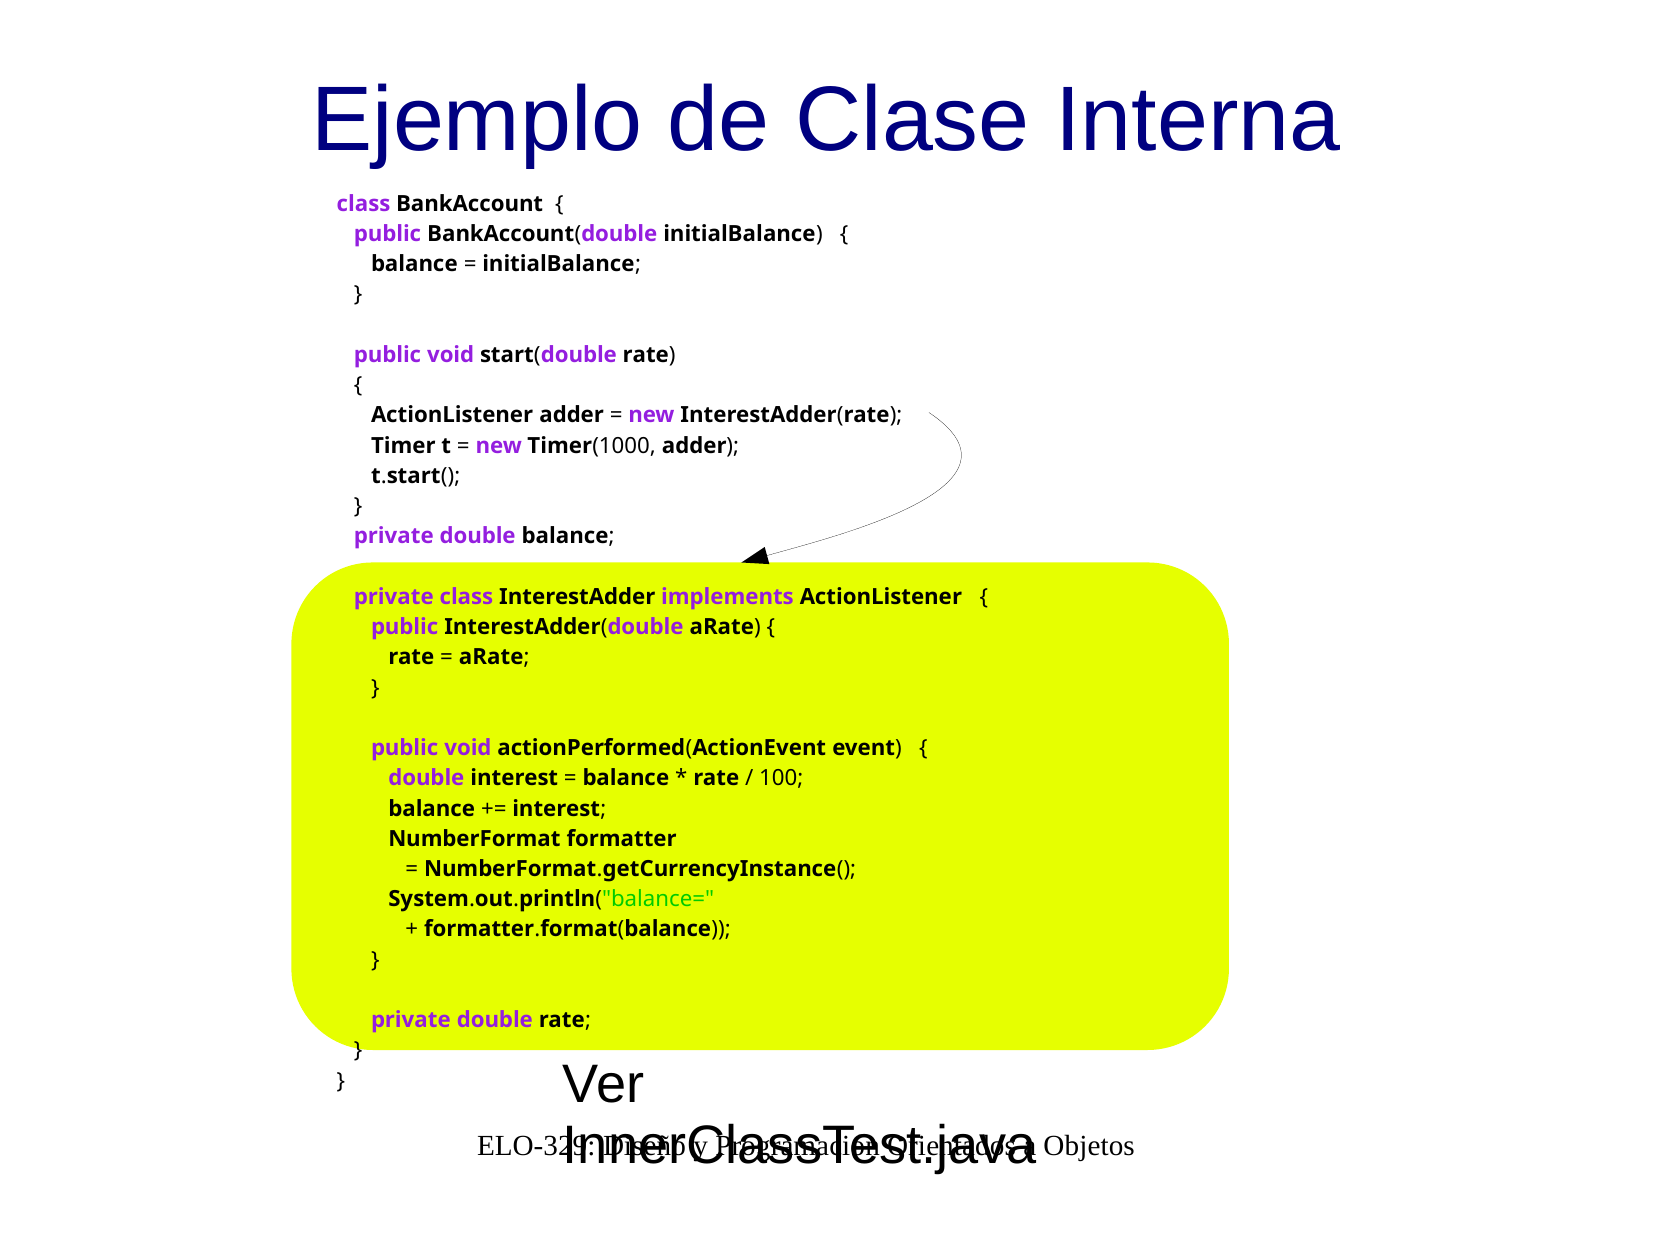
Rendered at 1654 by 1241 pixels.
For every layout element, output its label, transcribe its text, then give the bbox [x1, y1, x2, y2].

text_box Ver InnerClassTest.java [548, 1046, 1149, 1129]
title Ejemplo de Clase Interna [82, 49, 1571, 188]
text_box [291, 571, 336, 1042]
list class BankAccount { public BankAccount(double initialBalance) { balance = initialBalance; } public void start(double rate) { ActionListener adder = new InterestAdder(rate); Timer t = new Timer(1000, adder); t.start(); } private double balance; private class InterestAdder implements ActionListener { public InterestAdder(double aRate) { rate = aRate; } public void actionPerformed(ActionEvent event) { double interest = balance * rate / 100; balance += interest; NumberFormat formatter = NumberFormat.getCurrencyInstance(); System.out.println("balance=" + formatter.format(balance)); } private double rate; } } [336, 187, 1375, 1126]
